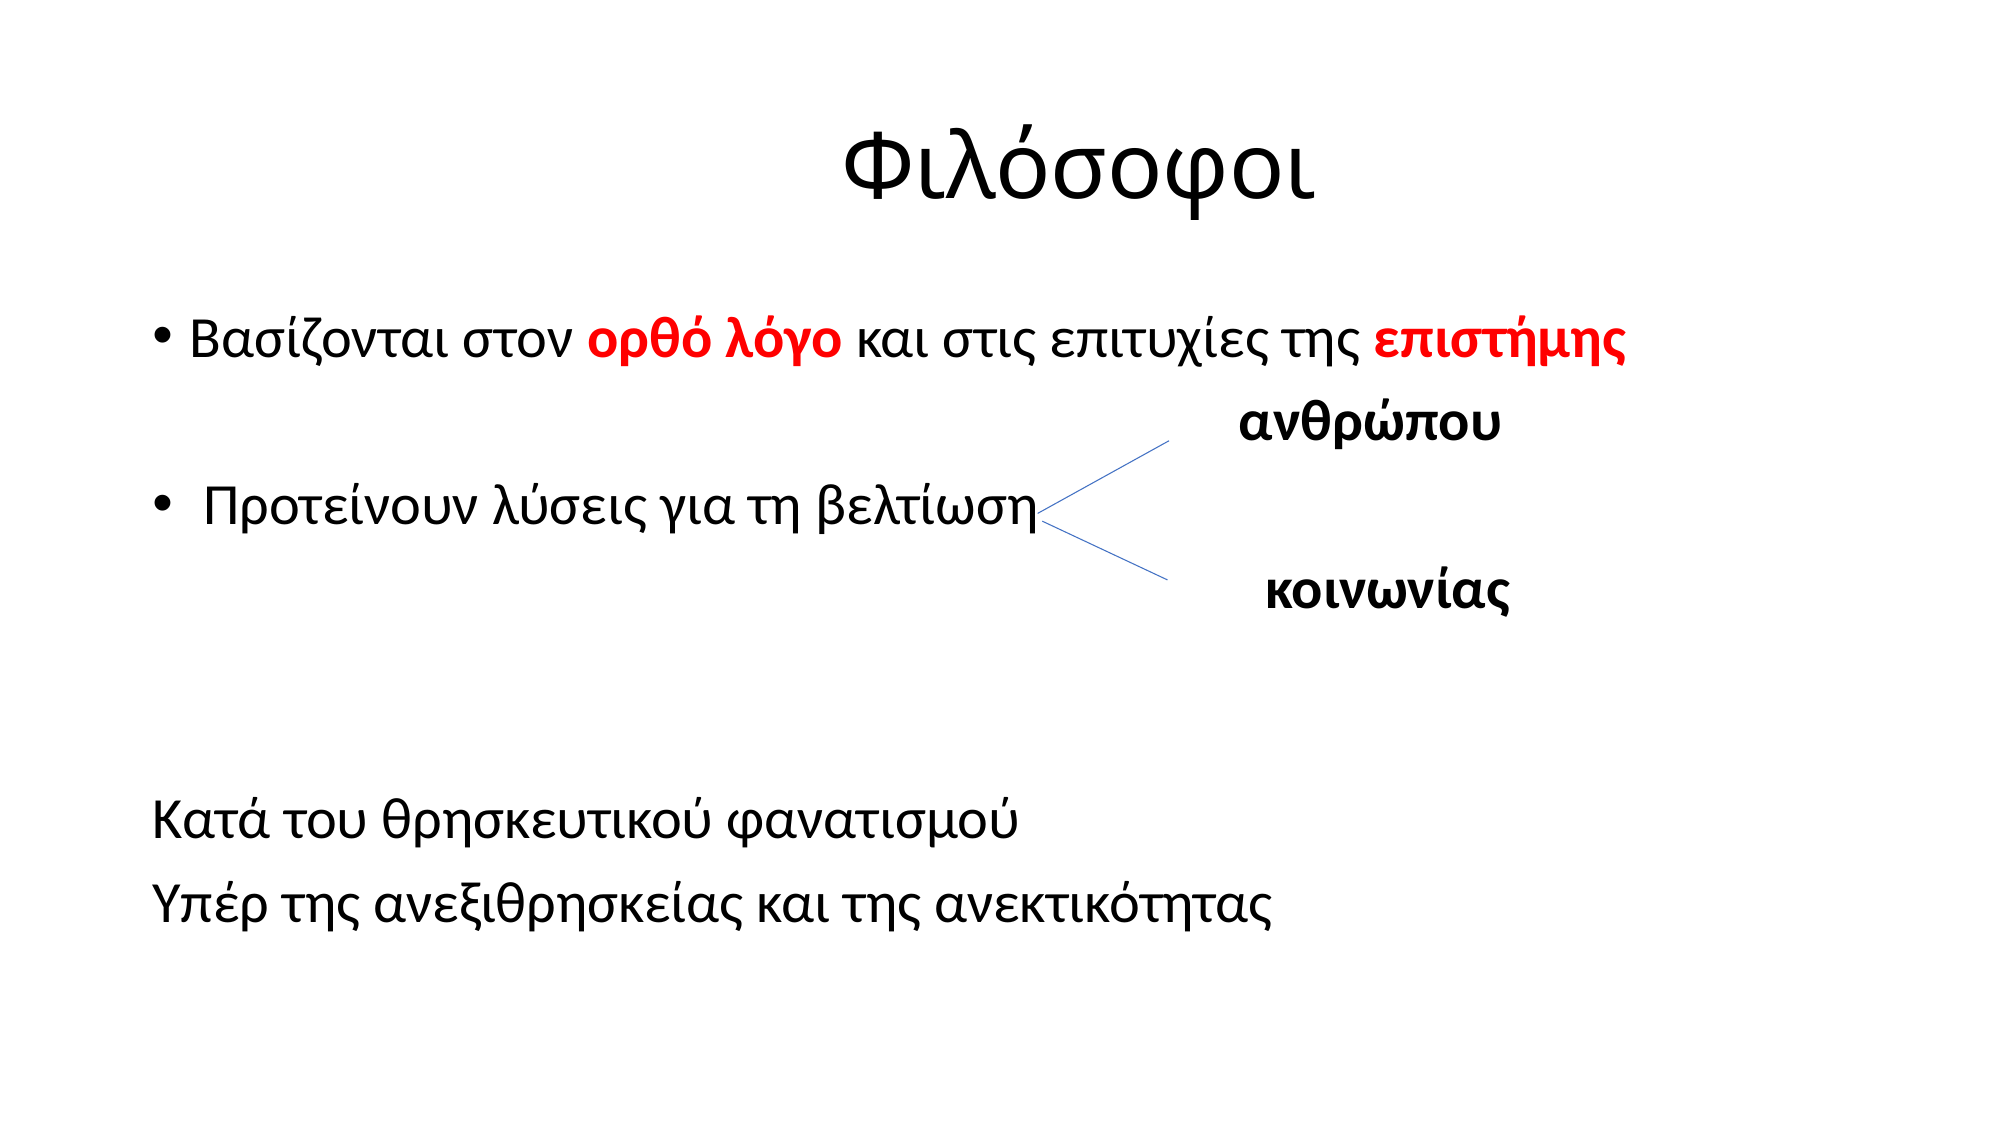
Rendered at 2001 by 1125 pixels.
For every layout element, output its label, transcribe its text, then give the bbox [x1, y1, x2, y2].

list Βασίζονται στον ορθό λόγο και στις επιτυχίες της επιστήμης ανθρώπου Προτείνουν λύσεις για τη βελτίωση κοινωνίας Κατά του θρησκευτικού φανατισμού Υπέρ της ανεξιθρησκείας και της ανεκτικότητας [137, 299, 1863, 1014]
title Φιλόσοφοι [137, 59, 1863, 278]
